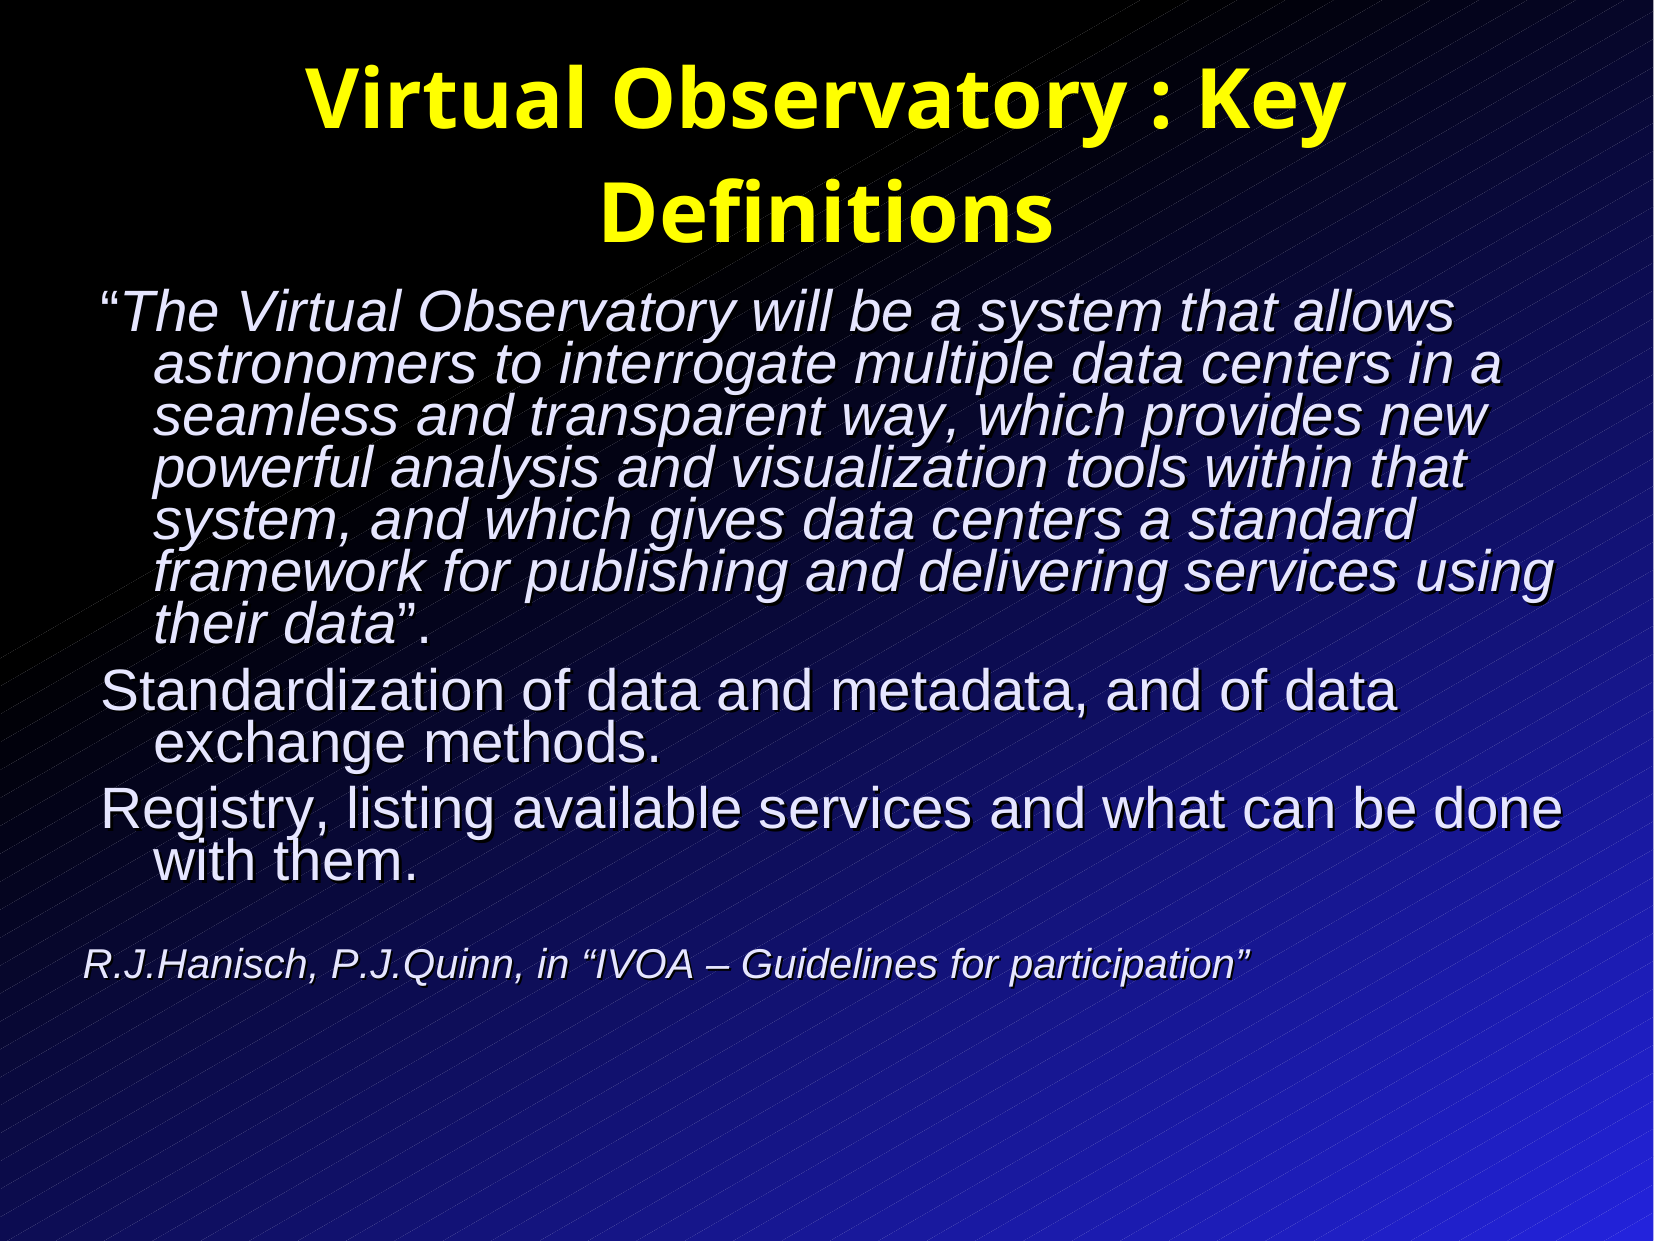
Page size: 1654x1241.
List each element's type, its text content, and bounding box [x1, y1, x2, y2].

list “The Virtual Observatory will be a system that allows astronomers to interrogate multiple data centers in a seamless and transparent way, which provides new powerful analysis and visualization tools within that system, and which gives data centers a standard framework for publishing and delivering services using their data”. Standardization of data and metadata, and of data exchange methods. Registry, listing available services and what can be done with them. R.J.Hanisch, P.J.Quinn, in “IVOA – Guidelines for participation” [82, 290, 1571, 1109]
title Virtual Observatory : Key Definitions [82, 49, 1571, 257]
